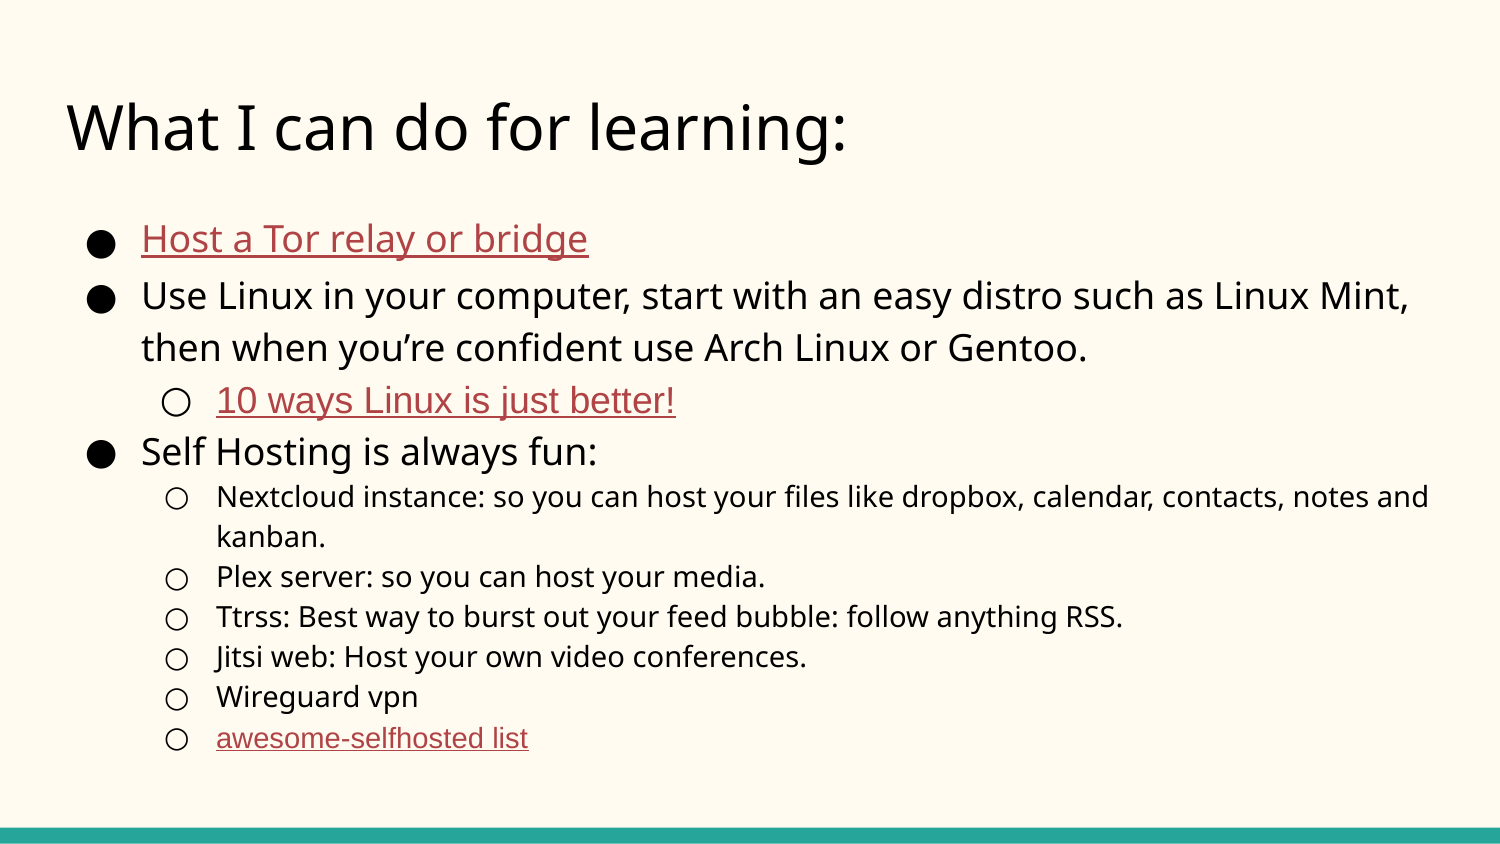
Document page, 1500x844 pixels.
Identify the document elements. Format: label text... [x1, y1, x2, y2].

list Host a Tor relay or bridge Use Linux in your computer, start with an easy distro such as Linux Mint, then when you’re confident use Arch Linux or Gentoo. 10 ways Linux is just better! Self Hosting is always fun: Nextcloud instance: so you can host your files like dropbox, calendar, contacts, notes and kanban. Plex server: so you can host your media. Ttrss: Best way to burst out your feed bubble: follow anything RSS. Jitsi web: Host your own video conferences. Wireguard vpn awesome-selfhosted list [51, 192, 1449, 750]
title What I can do for learning: [51, 72, 1449, 174]
